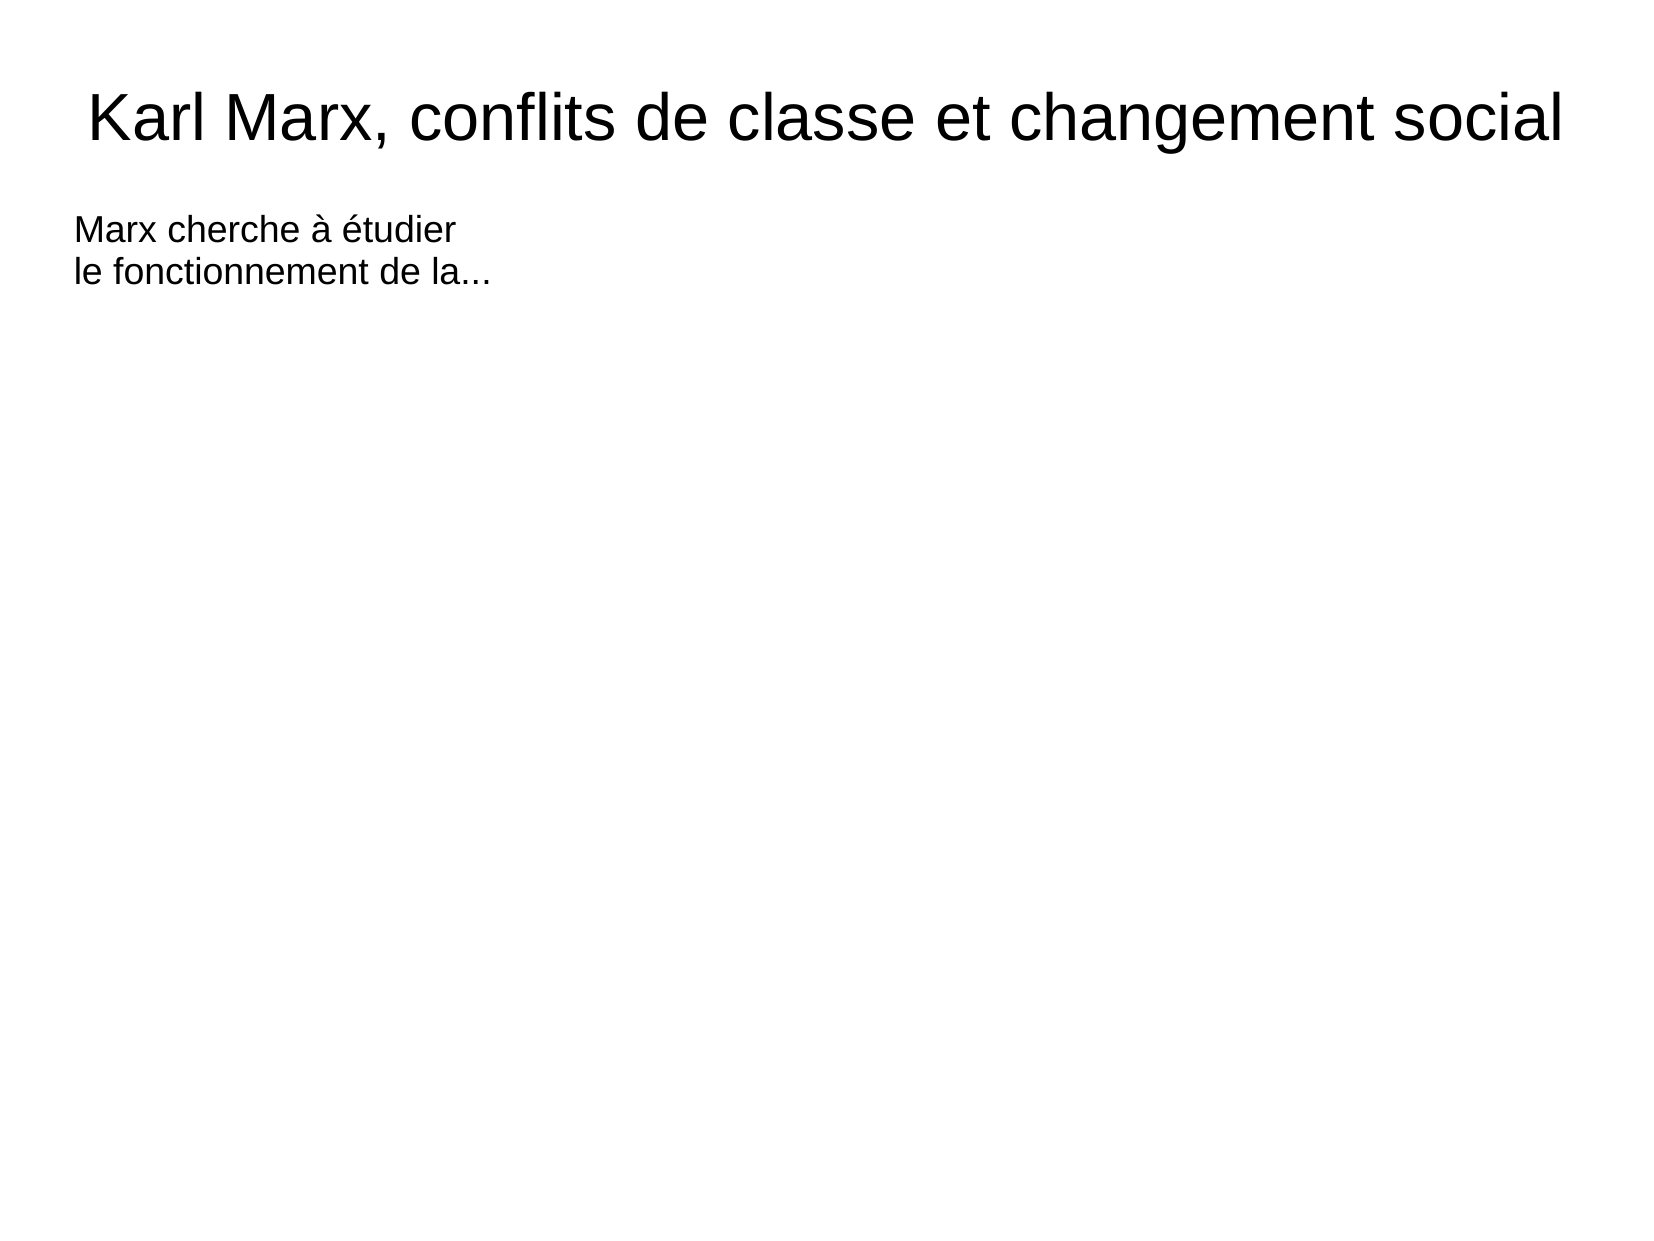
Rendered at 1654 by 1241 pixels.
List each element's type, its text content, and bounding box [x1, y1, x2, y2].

title Karl Marx, conflits de classe et changement social [82, 56, 1571, 178]
text_box Marx cherche à étudier le fonctionnement de la... [59, 200, 519, 438]
